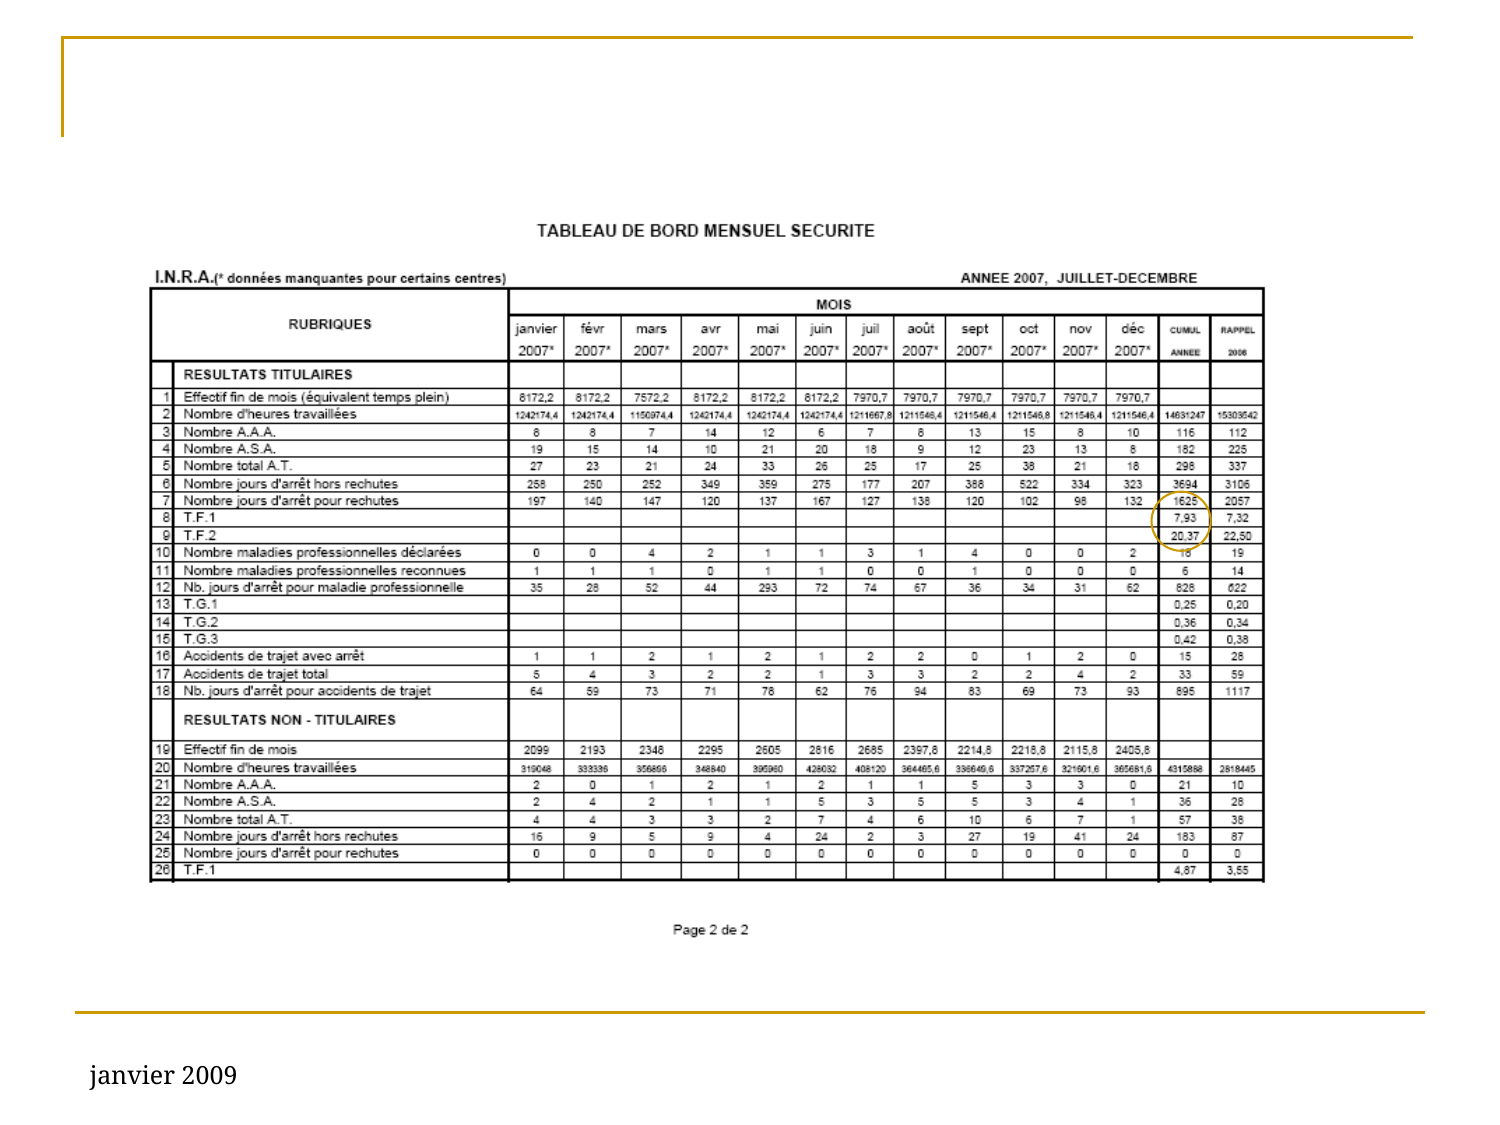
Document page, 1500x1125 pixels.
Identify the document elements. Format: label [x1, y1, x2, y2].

chart [123, 160, 1300, 992]
